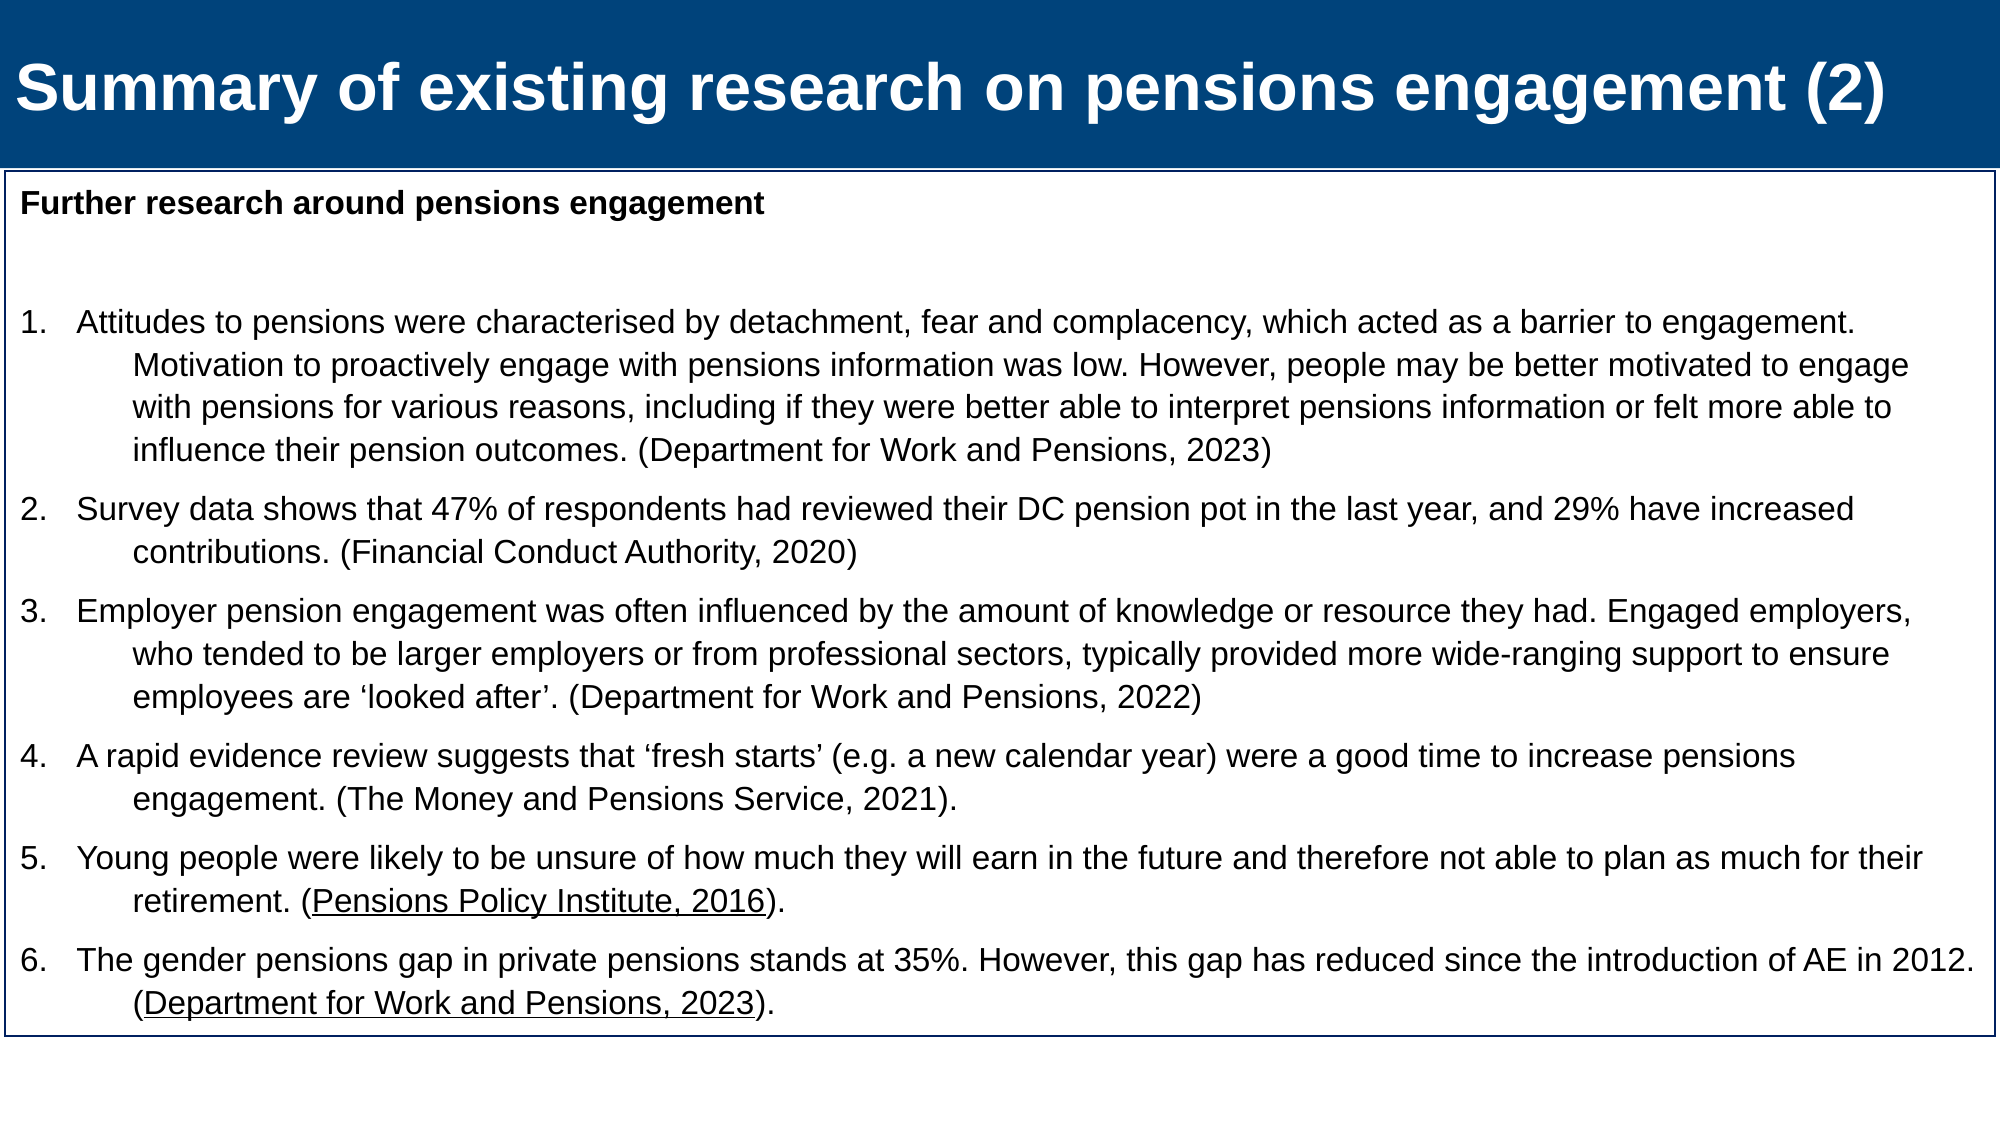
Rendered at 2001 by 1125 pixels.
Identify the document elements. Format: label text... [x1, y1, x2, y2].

title Summary of existing research on pensions engagement (2) [0, 0, 2000, 169]
text_box Further research around pensions engagement Attitudes to pensions were characterised by detachment, fear and complacency, which acted as a barrier to engagement. Motivation to proactively engage with pensions information was low. However, people may be better motivated to engage with pensions for various reasons, including if they were better able to interpret pensions information or felt more able to influence their pension outcomes. (Department for Work and Pensions, 2023) Survey data shows that 47% of respondents had reviewed their DC pension pot in the last year, and 29% have increased contributions. (Financial Conduct Authority, 2020) Employer pension engagement was often influenced by the amount of knowledge or resource they had. Engaged employers, who tended to be larger employers or from professional sectors, typically provided more wide-ranging support to ensure employees are ‘looked after’. (Department for Work and Pensions, 2022) A rapid evidence review suggests that ‘fresh starts’ (e.g. a new calendar year) were a good time to increase pensions engagement. (The Money and Pensions Service, 2021). Young people were likely to be unsure of how much they will earn in the future and therefore not able to plan as much for their retirement. (Pensions Policy Institute, 2016). The gender pensions gap in private pensions stands at 35%. However, this gap has reduced since the introduction of AE in 2012. (Department for Work and Pensions, 2023). [5, 171, 1995, 1036]
